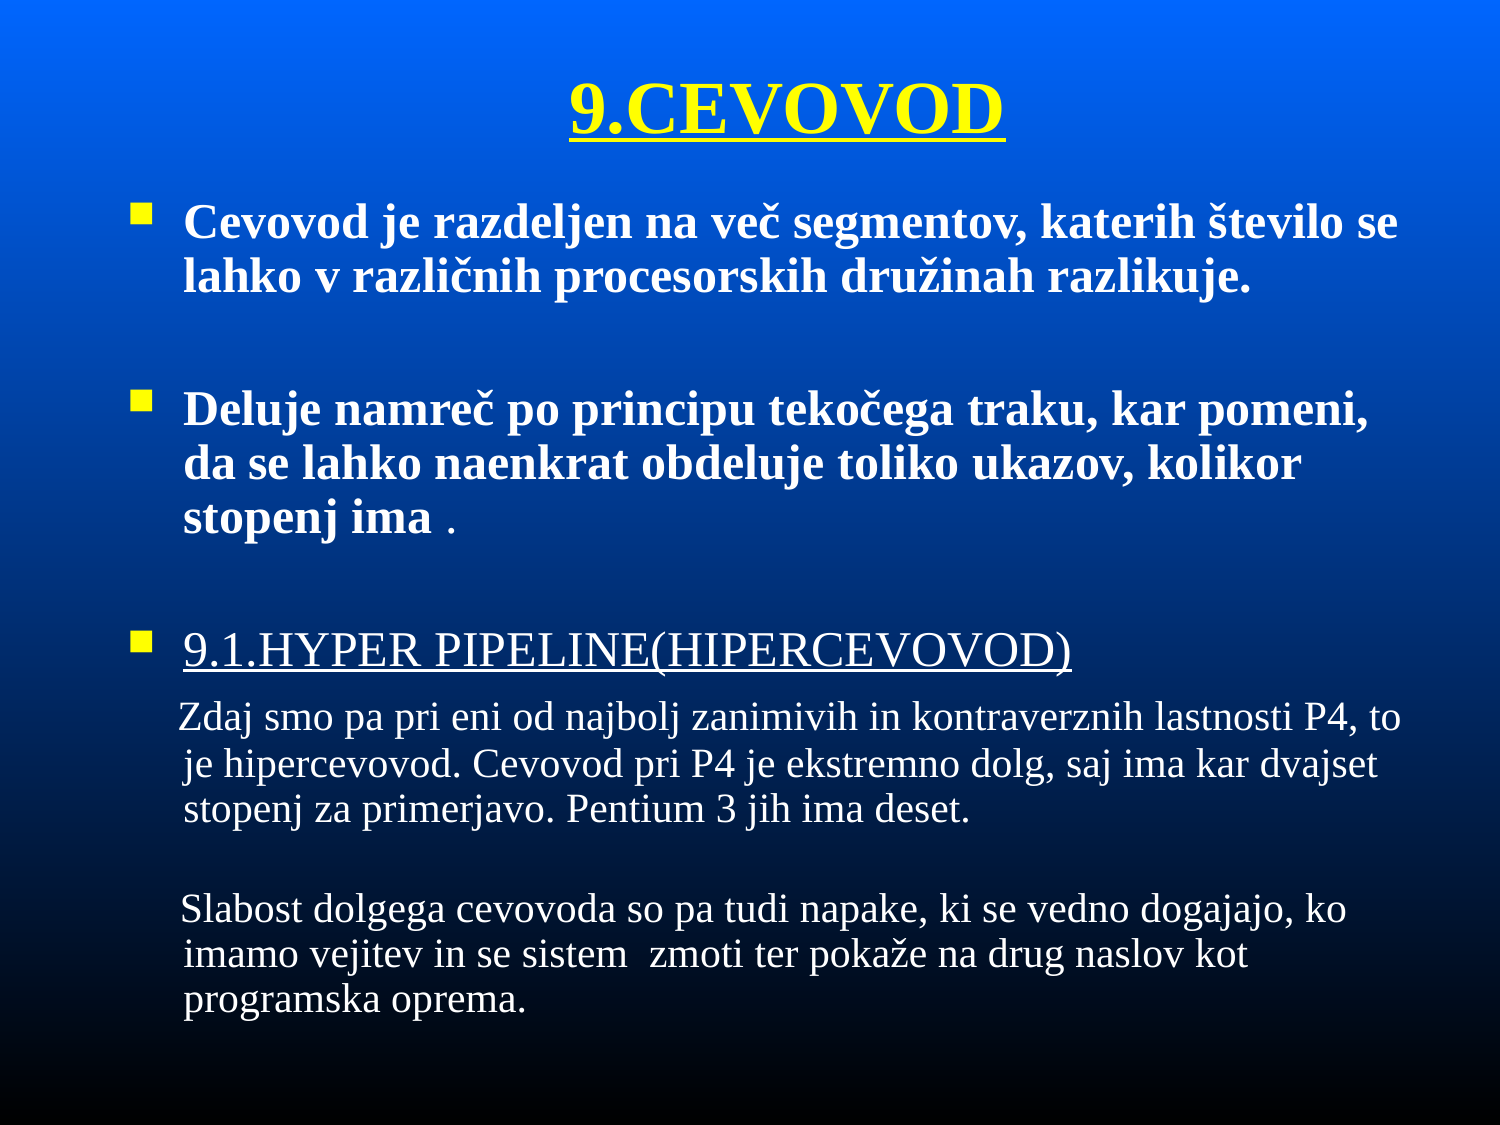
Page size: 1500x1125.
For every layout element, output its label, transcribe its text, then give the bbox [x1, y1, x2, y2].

title 9.CEVOVOD [187, 51, 1388, 187]
list Cevovod je razdeljen na več segmentov, katerih število se lahko v različnih procesorskih družinah razlikuje. Deluje namreč po principu tekočega traku, kar pomeni, da se lahko naenkrat obdeluje toliko ukazov, kolikor stopenj ima . 9.1.HYPER PIPELINE(HIPERCEVOVOD) Zdaj smo pa pri eni od najbolj zanimivih in kontraverznih lastnosti P4, to je hipercevovod. Cevovod pri P4 je ekstremno dolg, saj ima kar dvajset stopenj za primerjavo. Pentium 3 jih ima deset. Slabost dolgega cevovoda so pa tudi napake, ki se vedno dogajajo, ko imamo vejitev in se sistem zmoti ter pokaže na drug naslov kot programska oprema. [112, 187, 1422, 1030]
